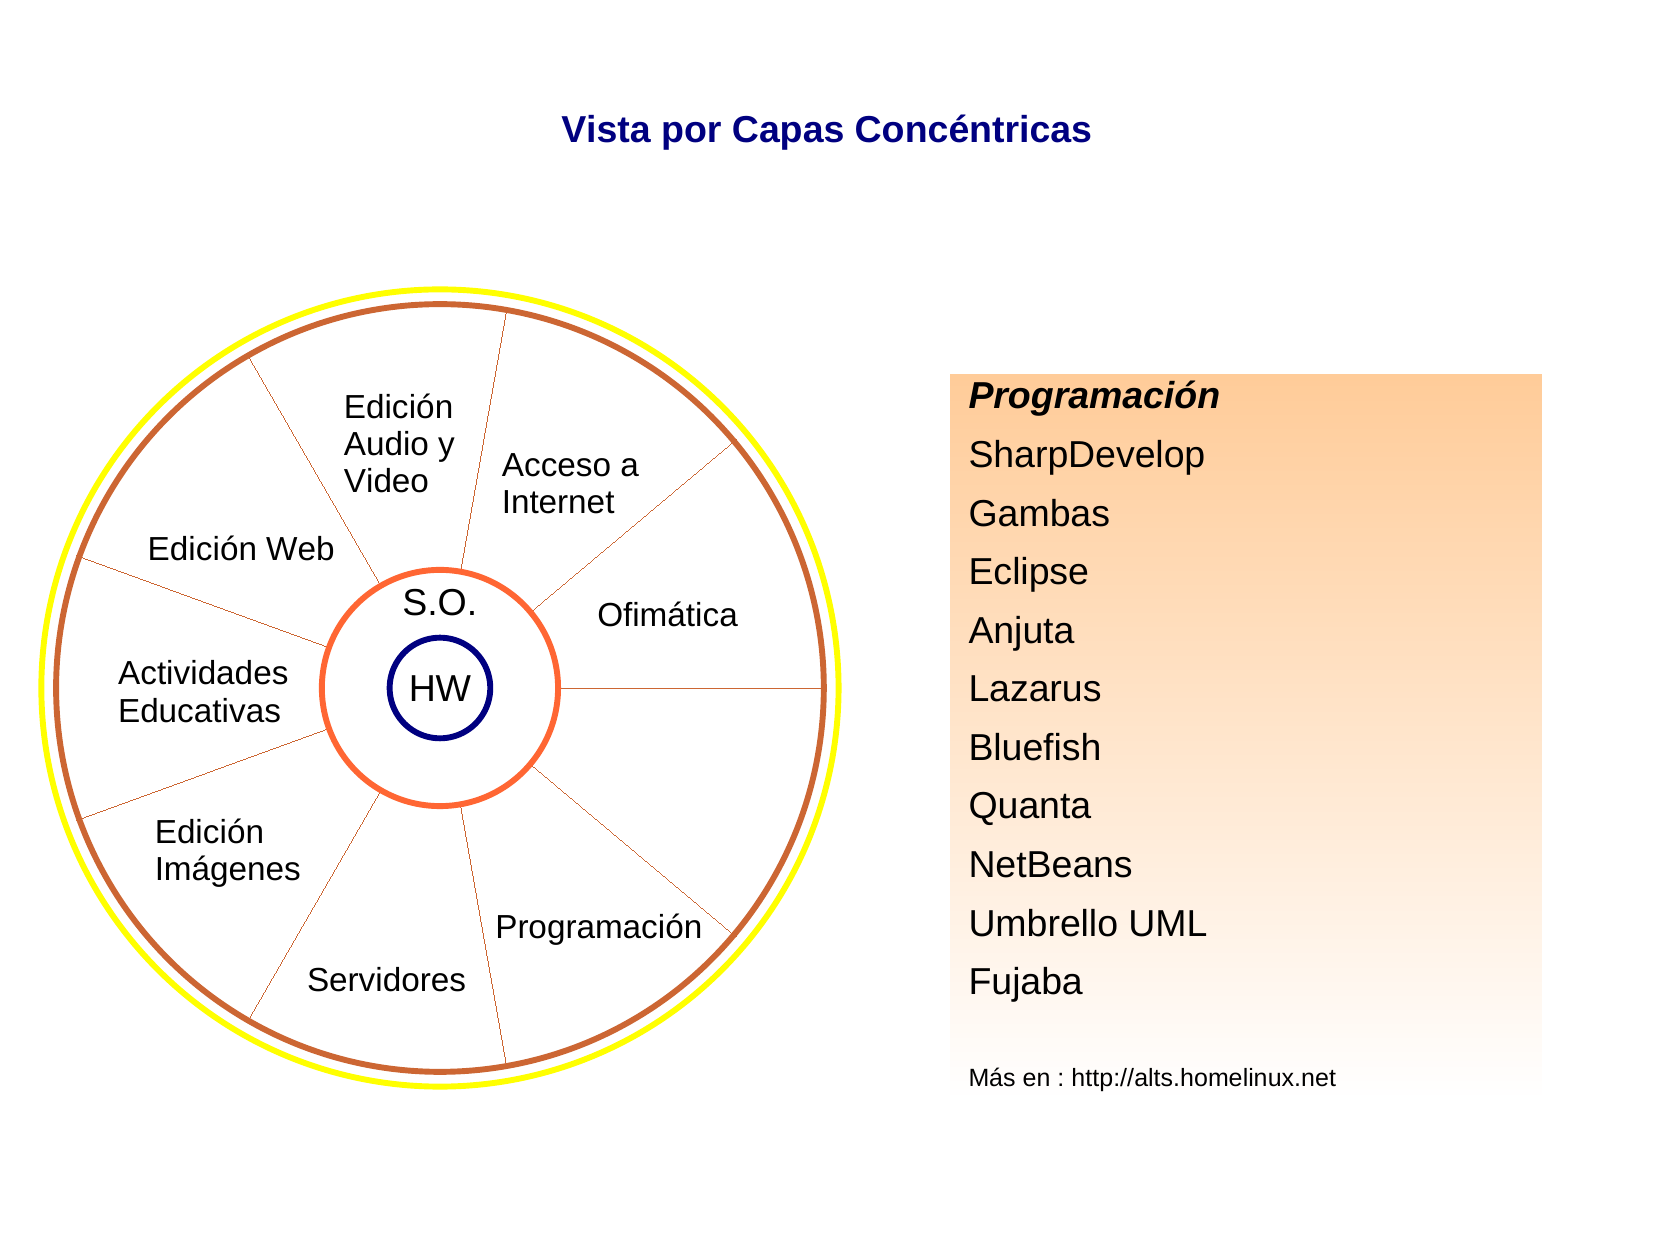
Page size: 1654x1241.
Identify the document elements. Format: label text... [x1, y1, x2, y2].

text_box Servidores [292, 953, 482, 1006]
text_box Acceso a Internet [487, 439, 655, 529]
text_box Edición Audio y Video [329, 380, 470, 508]
text_box Edición Imágenes [140, 806, 316, 896]
text_box S.O. [321, 569, 559, 807]
text_box Edición Web [132, 522, 350, 575]
text_box Programación [480, 901, 718, 954]
list Programación SharpDevelop Gambas Eclipse Anjuta Lazarus Bluefish Quanta NetBeans Umbrello UML Fujaba Más en : http://alts.homelinux.net [950, 374, 1542, 1096]
text_box HW [389, 637, 491, 739]
text_box Actividades Educativas [103, 647, 304, 738]
text_box Vista por Capas Concéntricas [546, 101, 1108, 160]
text_box Ofimática [582, 588, 753, 641]
